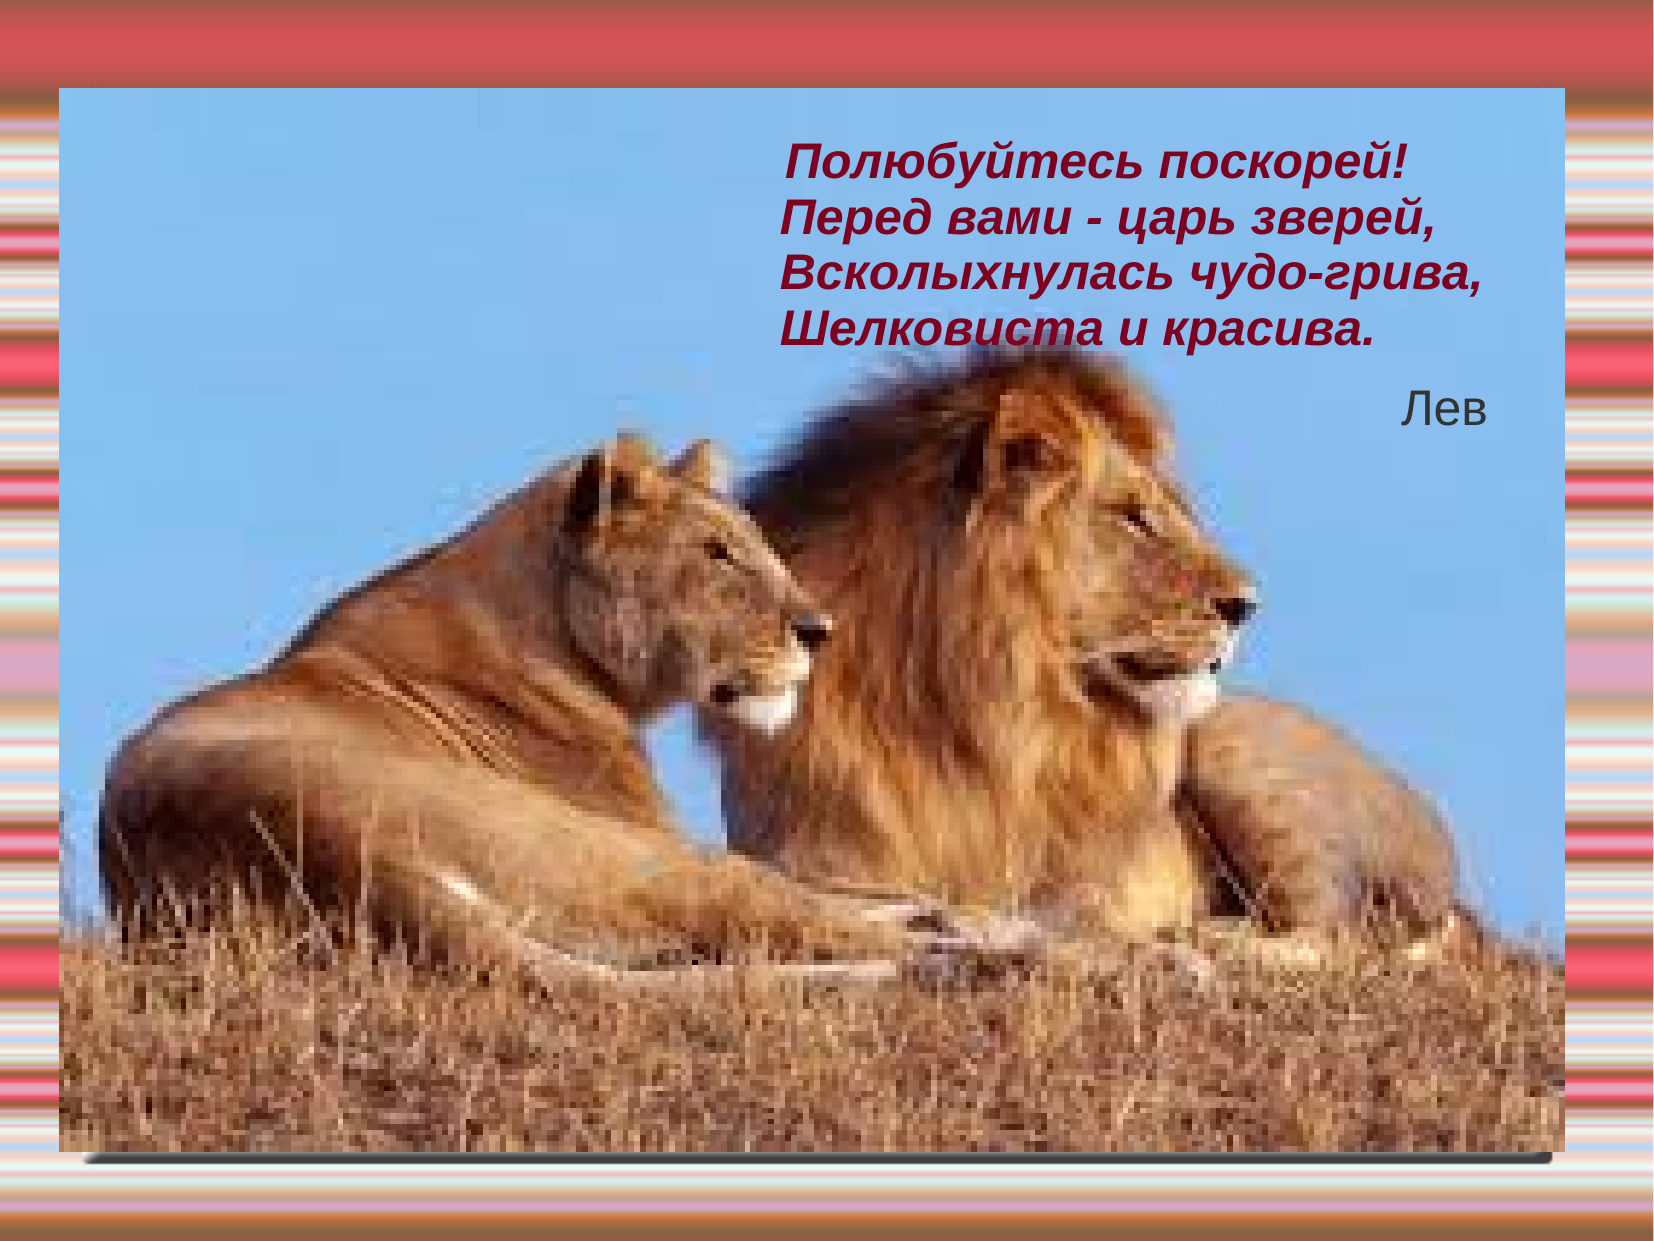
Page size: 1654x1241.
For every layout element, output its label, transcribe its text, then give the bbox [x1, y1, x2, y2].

picture [0, 0, 1654, 1241]
list Лев [1318, 380, 1536, 443]
title Полюбуйтесь поскорей! Перед вами - царь зверей, Всколыхнулась чудо-грива, Шелковиста и красива. [738, 75, 1534, 414]
